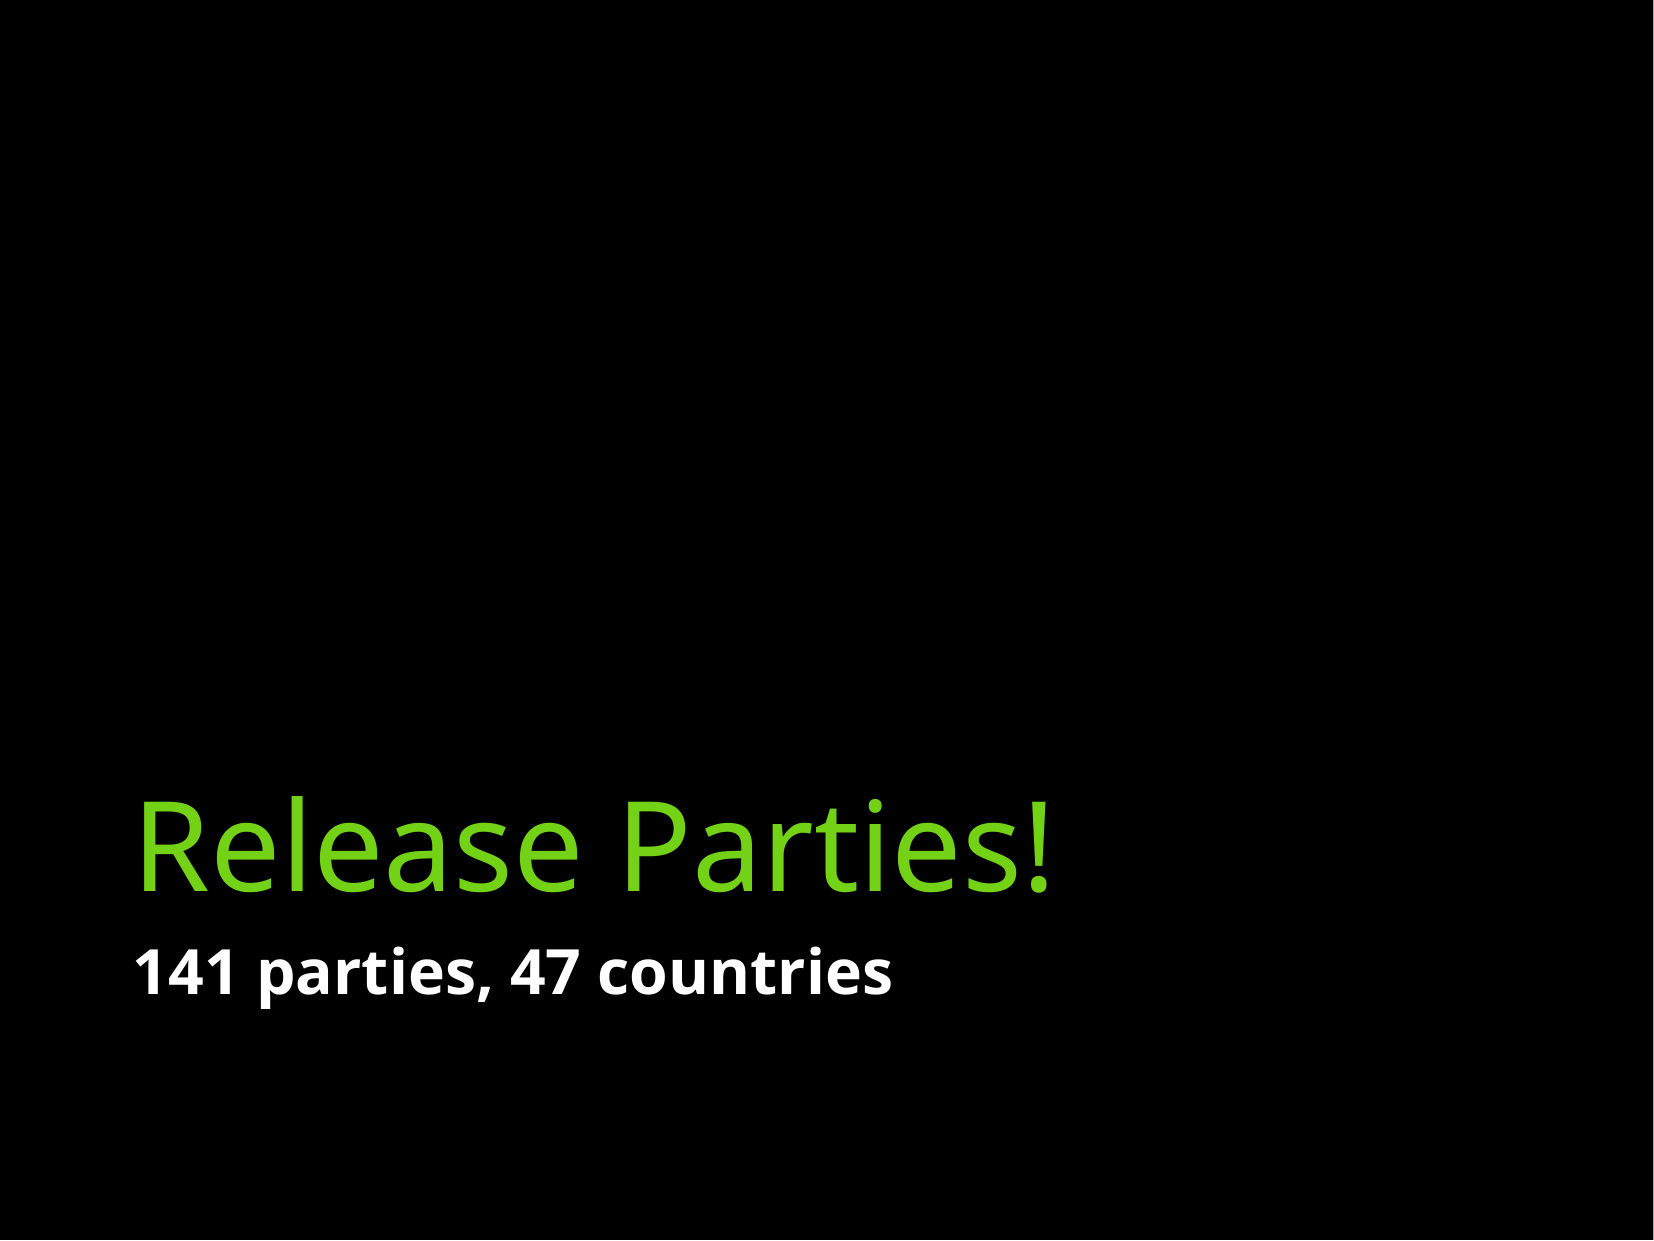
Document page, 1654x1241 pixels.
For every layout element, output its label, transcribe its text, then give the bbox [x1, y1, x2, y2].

text_box 141 parties, 47 countries [118, 927, 1536, 1134]
text_box Release Parties! [118, 129, 1536, 927]
